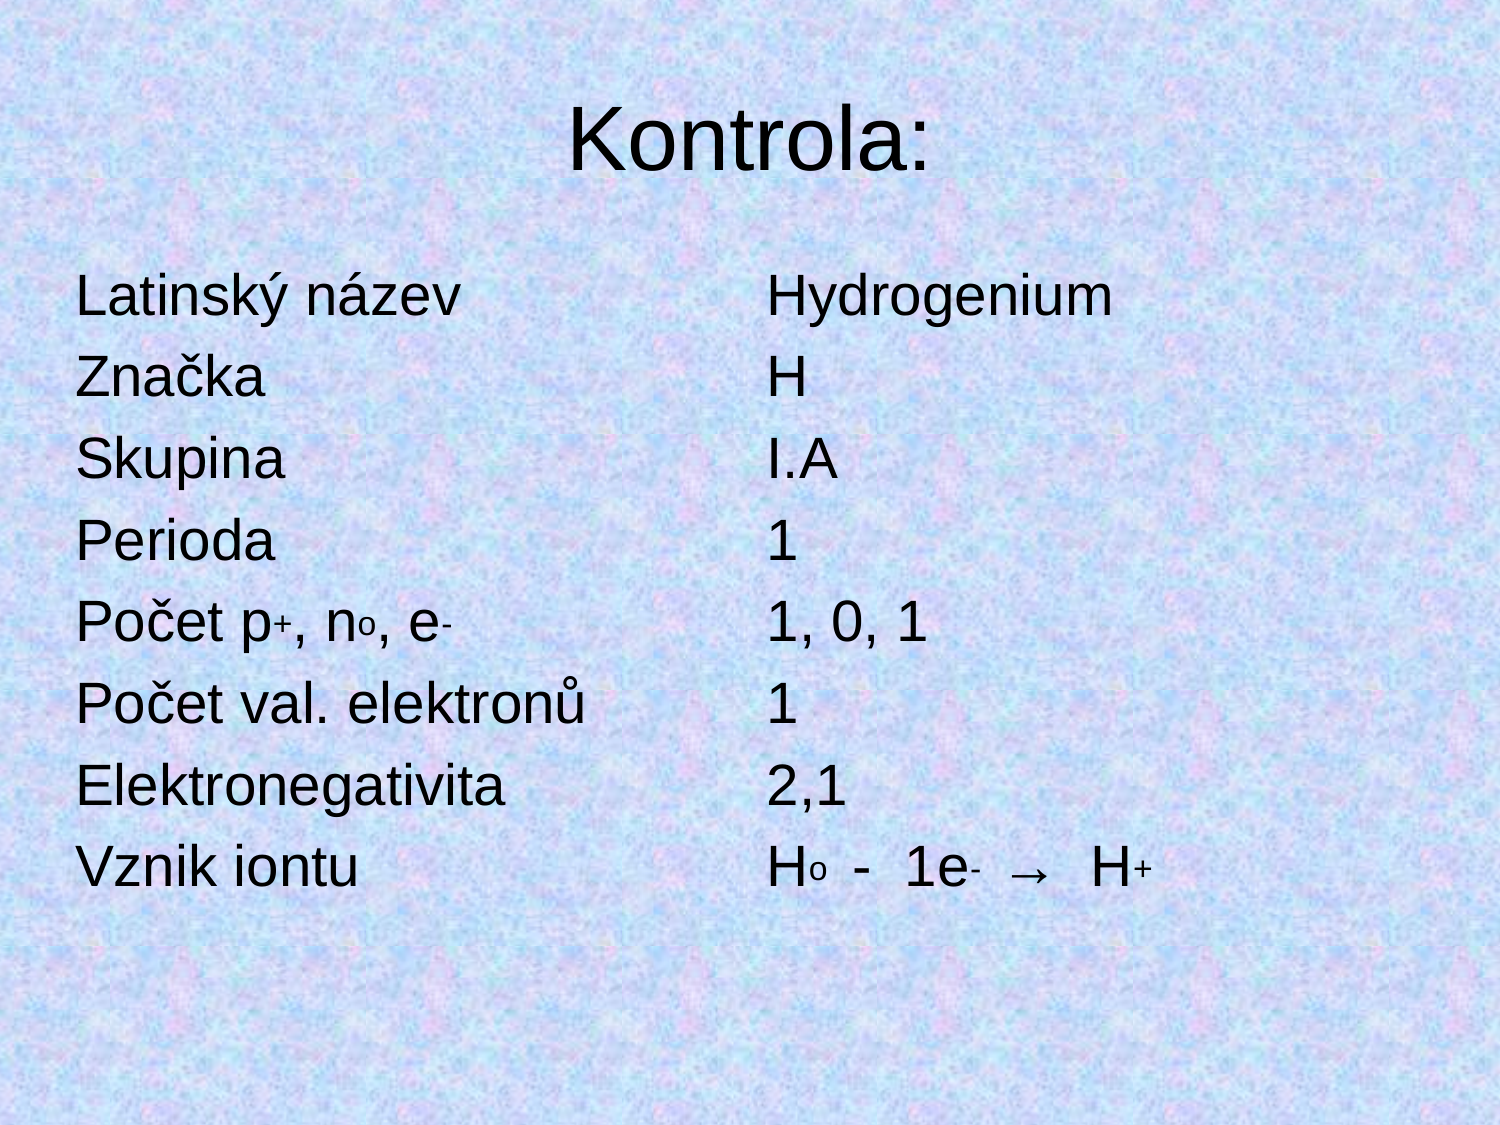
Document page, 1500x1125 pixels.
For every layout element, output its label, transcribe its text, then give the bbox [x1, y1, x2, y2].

picture [0, 0, 1500, 1125]
list Hydrogenium H I.A 1 1, 0, 1 1 2,1 Ho - 1e- → H+ [766, 262, 1426, 991]
title Kontrola: [75, 21, 1426, 257]
list Latinský název Značka Skupina Perioda Počet p+, no, e- Počet val. elektronů Elektronegativita Vznik iontu [75, 262, 734, 1006]
